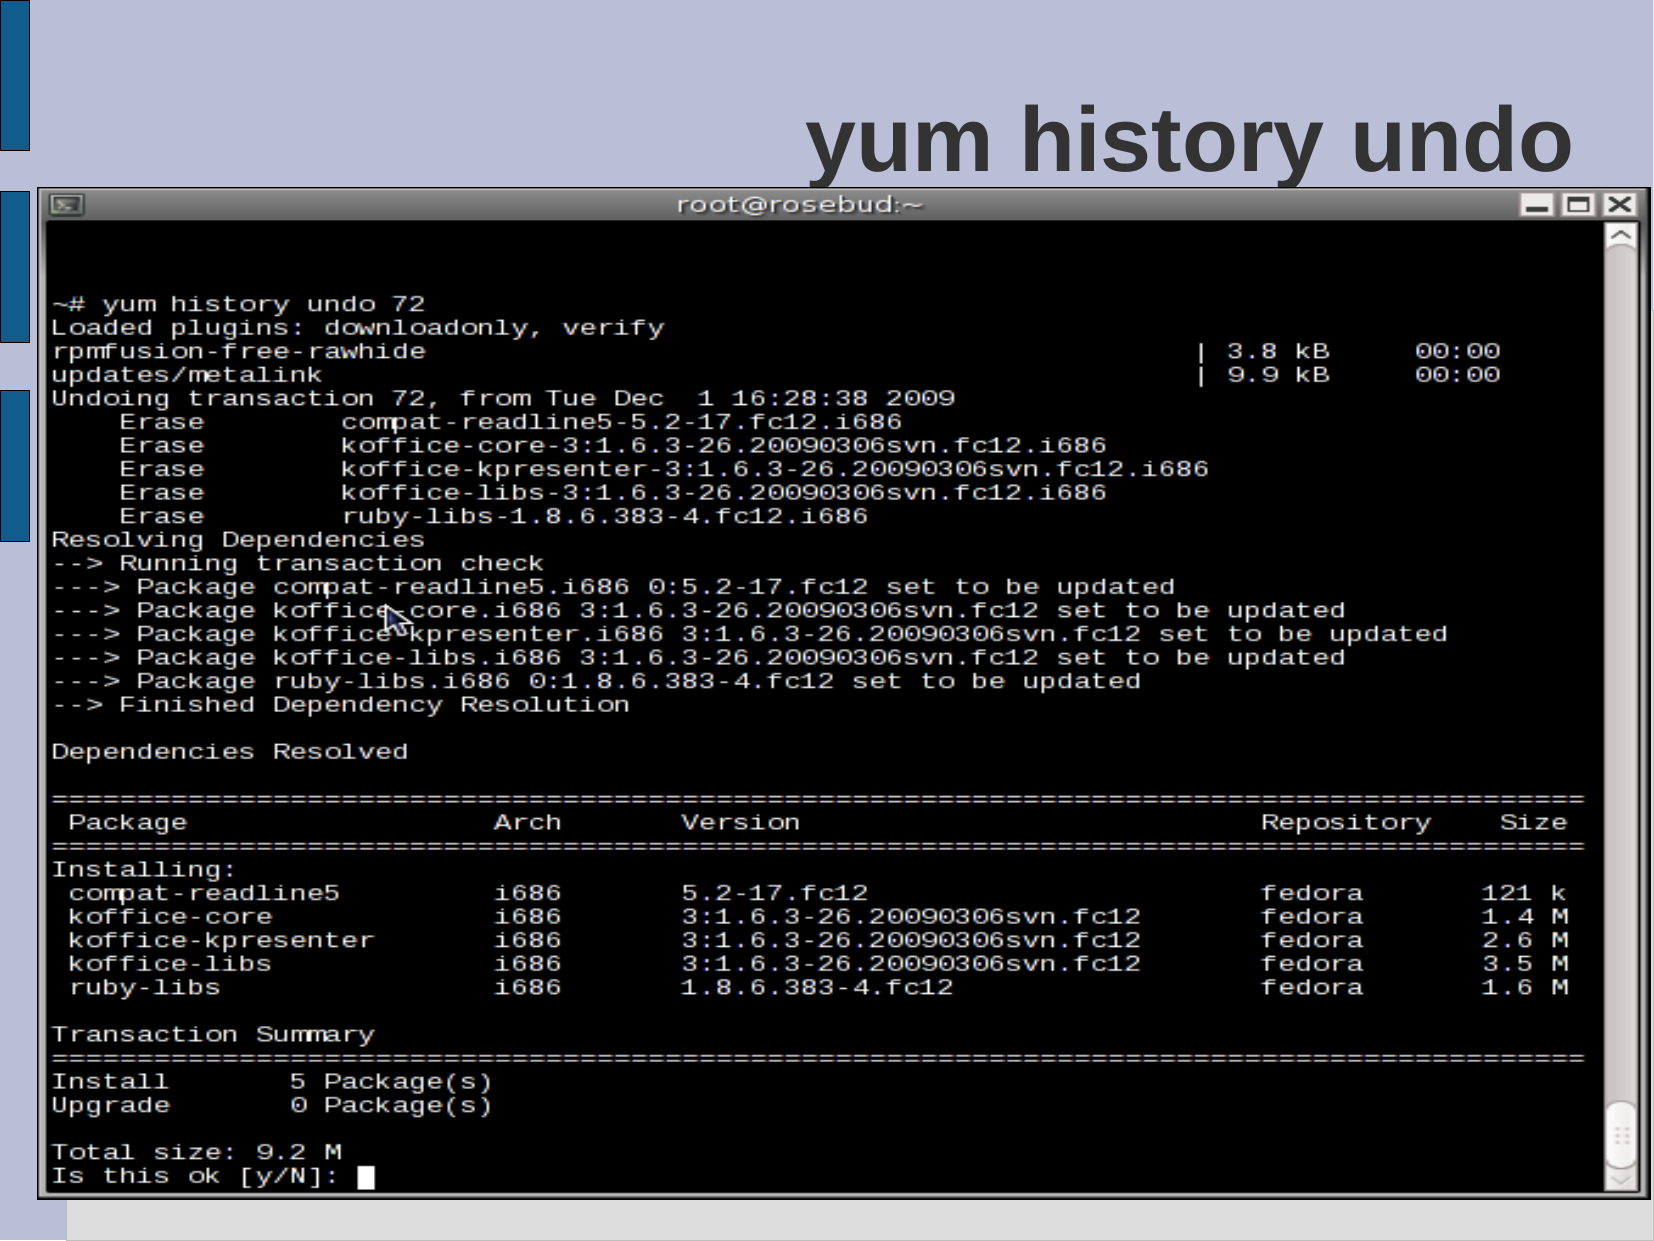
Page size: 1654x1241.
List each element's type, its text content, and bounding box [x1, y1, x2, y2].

picture [37, 187, 1651, 1201]
title yum history undo [121, 88, 1576, 187]
